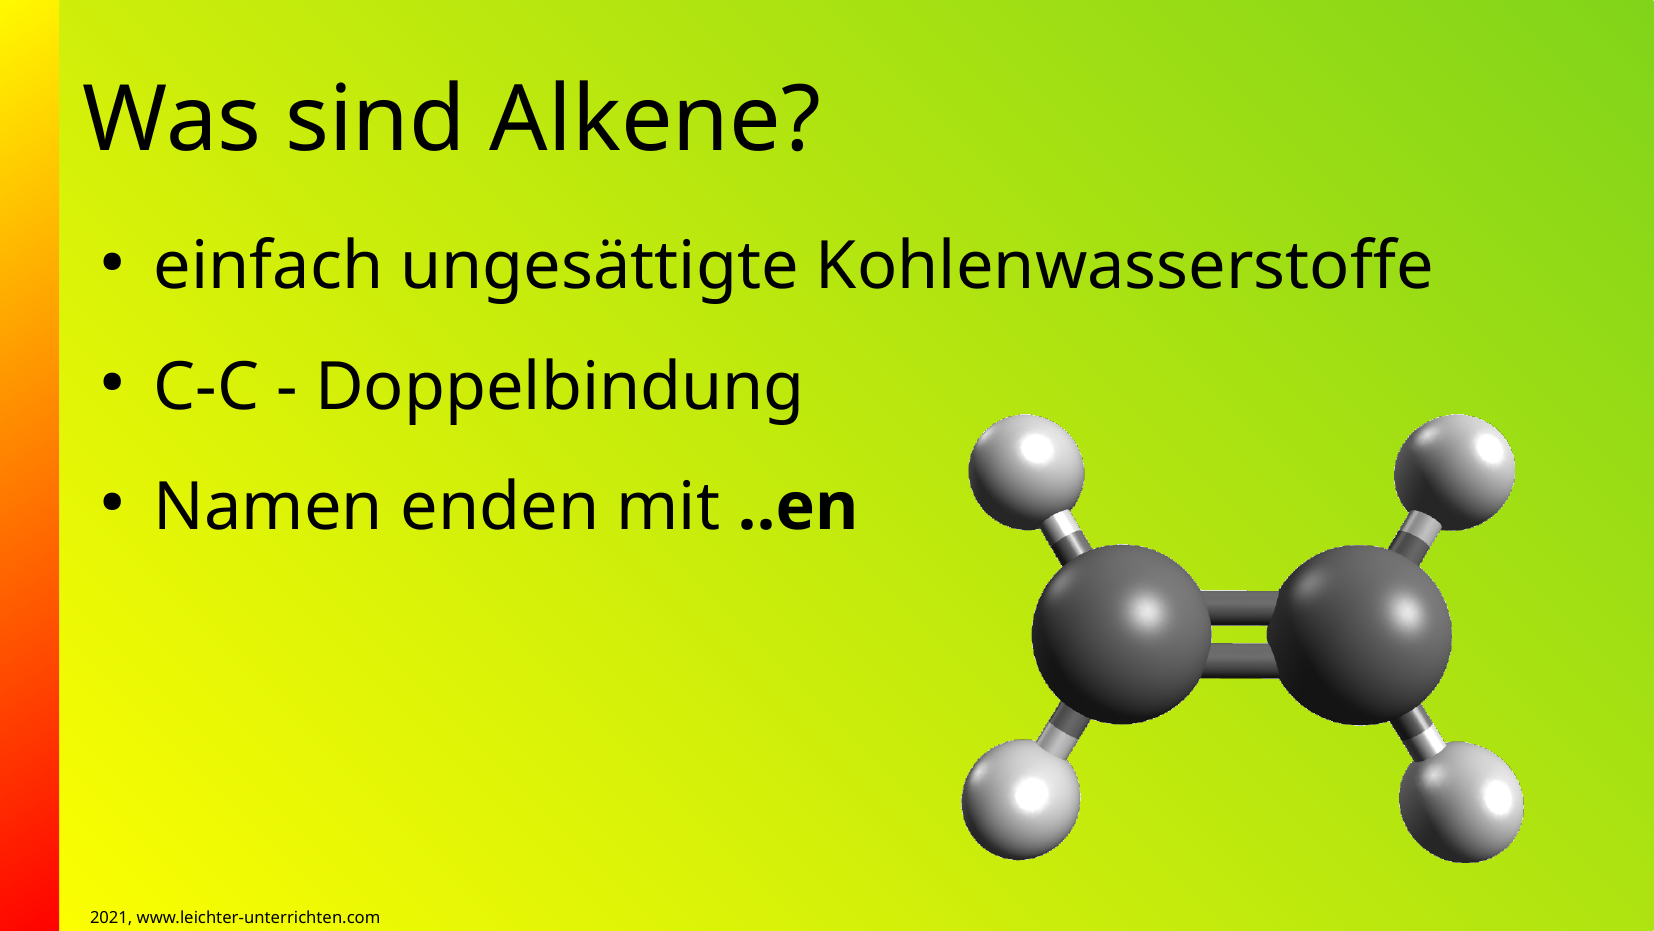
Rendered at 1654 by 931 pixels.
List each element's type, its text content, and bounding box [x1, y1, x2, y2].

title Was sind Alkene? [82, 37, 1571, 193]
picture [961, 414, 1524, 863]
list einfach ungesättigte Kohlenwasserstoffe C-C - Doppelbindung Namen enden mit ..en [82, 217, 1571, 758]
